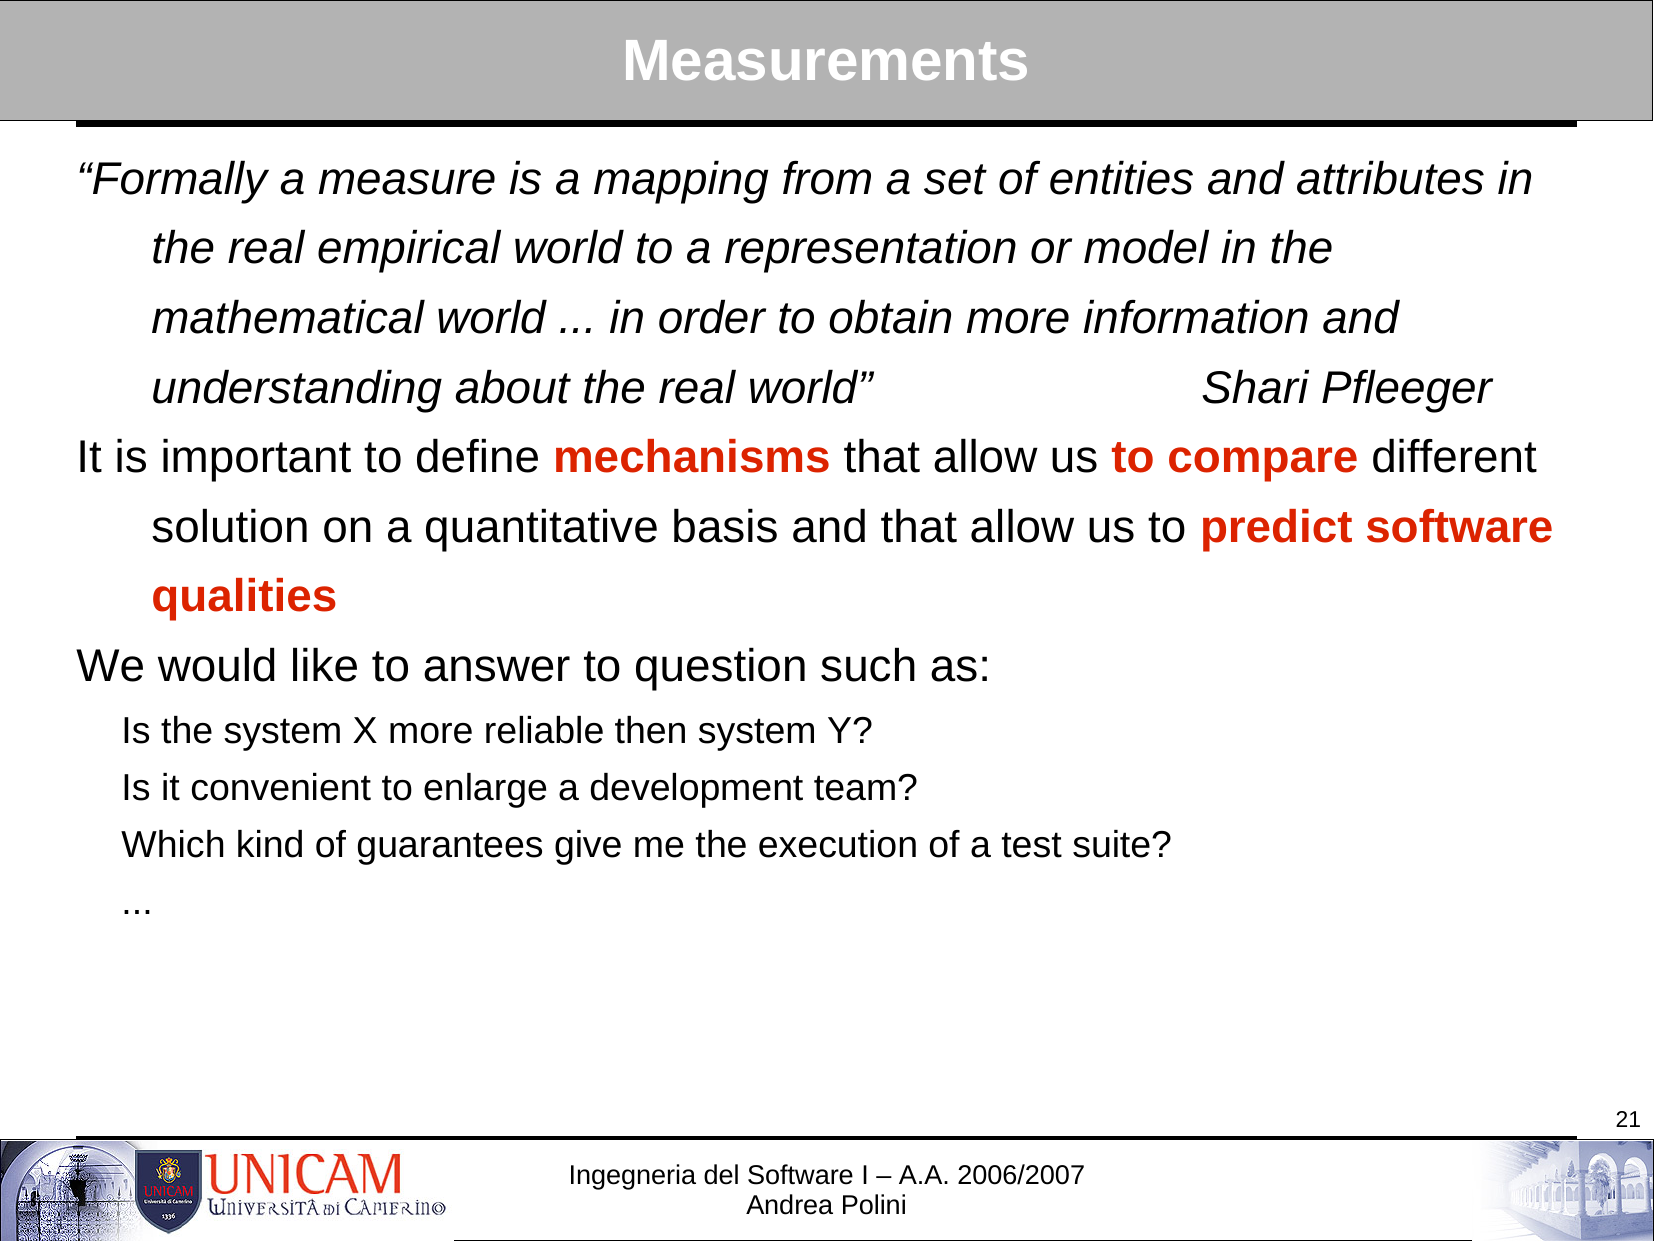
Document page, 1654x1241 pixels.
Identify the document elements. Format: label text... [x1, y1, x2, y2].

picture [0, 1141, 454, 1241]
title Measurements [0, 0, 1653, 121]
picture [1472, 1141, 1653, 1241]
list “Formally a measure is a mapping from a set of entities and attributes in the real empirical world to a representation or model in the mathematical world ... in order to obtain more information and understanding about the real world” Shari Pfleeger It is important to define mechanisms that allow us to compare different solution on a quantitative basis and that allow us to predict software qualities We would like to answer to question such as: Is the system X more reliable then system Y? Is it convenient to enlarge a development team? Which kind of guarantees give me the execution of a test suite? ... [76, 152, 1577, 1129]
